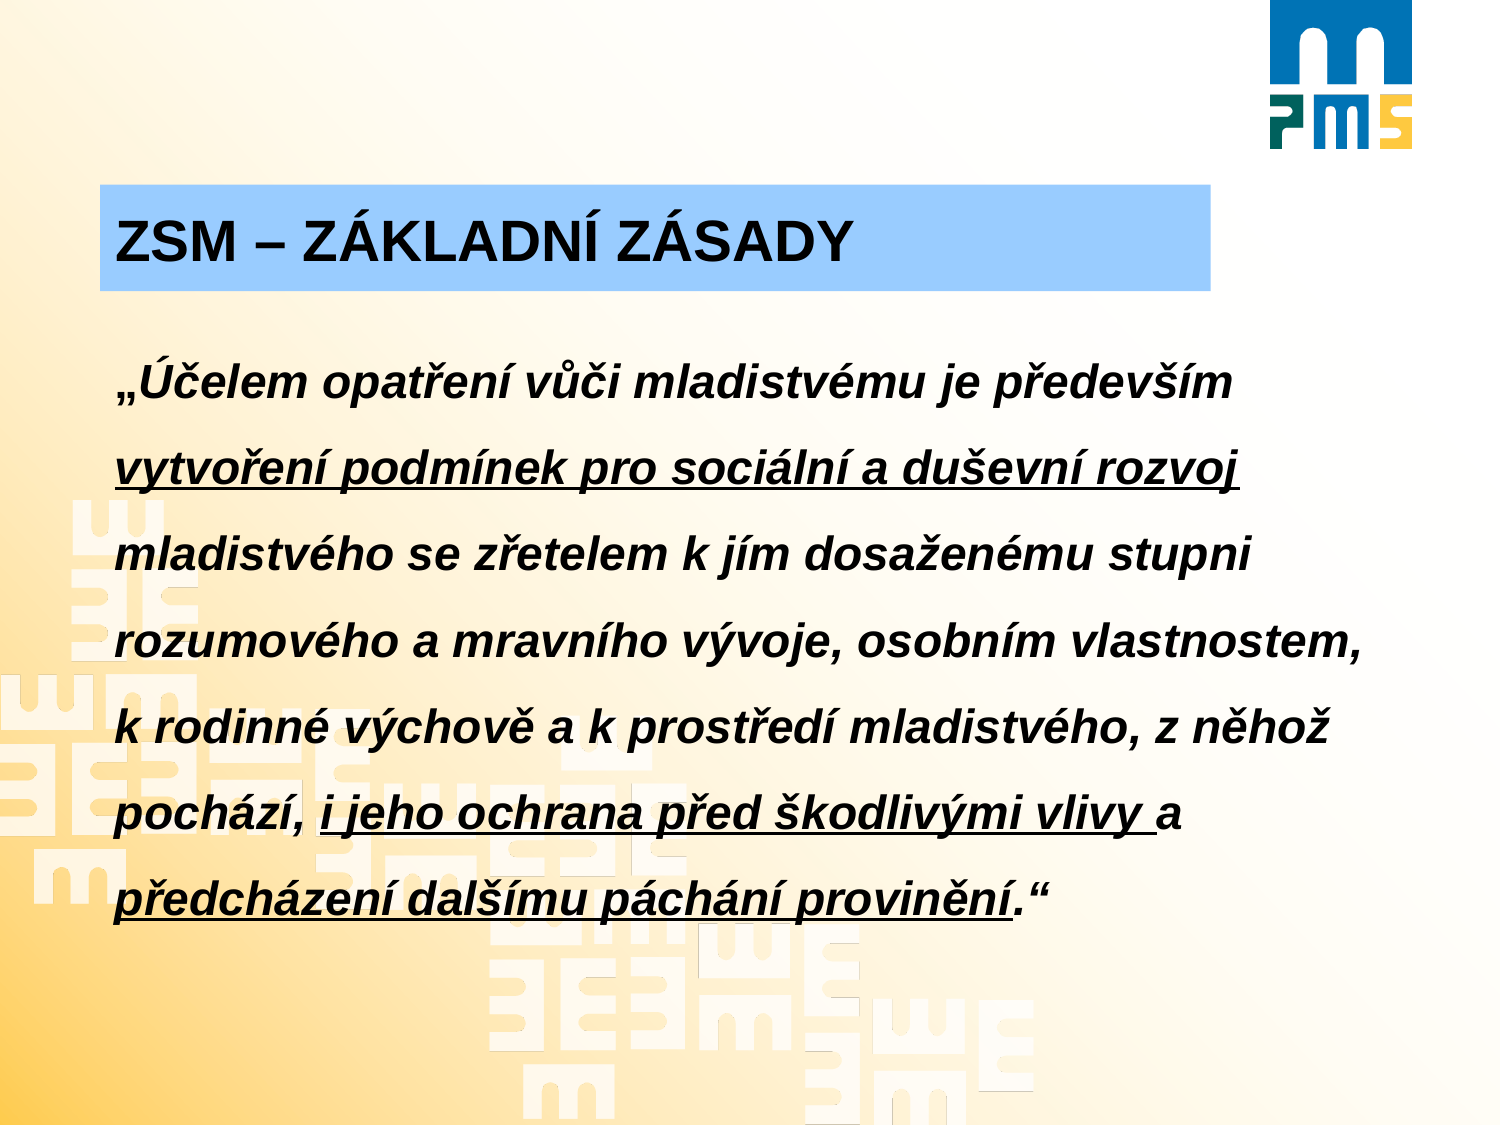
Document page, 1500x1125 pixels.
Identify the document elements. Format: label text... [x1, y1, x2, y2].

title ZSM – ZÁKLADNÍ ZÁSADY [100, 184, 1211, 292]
picture [0, 0, 1500, 1125]
text_box „Účelem opatření vůči mladistvému je především vytvoření podmínek pro sociální a duševní rozvoj mladistvého se zřetelem k jím dosaženému stupni rozumového a mravního vývoje, osobním vlastnostem, k rodinné výchově a k prostředí mladistvého, z něhož pochází, i jeho ochrana před škodlivými vlivy a předcházení dalšímu páchání provinění.“ [100, 314, 1400, 977]
